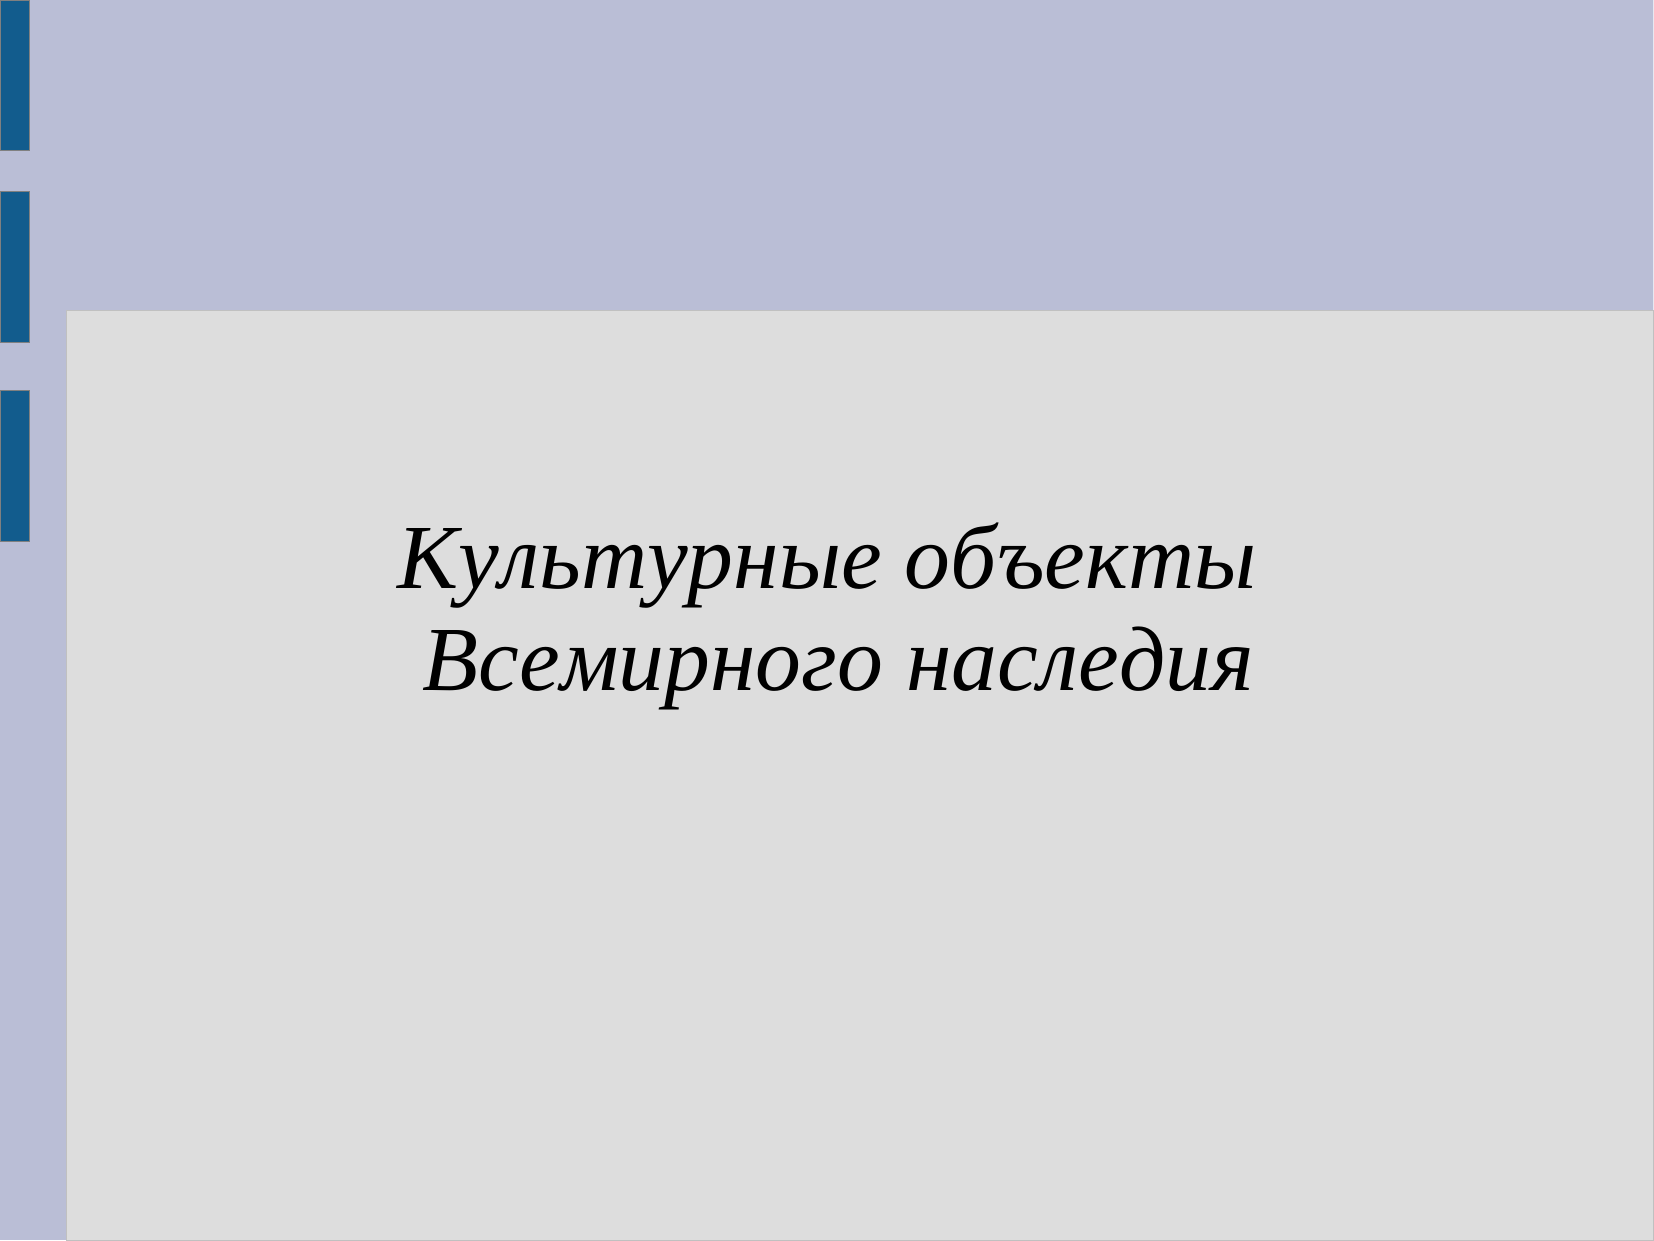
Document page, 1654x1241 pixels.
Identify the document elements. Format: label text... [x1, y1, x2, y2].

subtitle Культурные объекты Всемирного наследия [121, 91, 1534, 1127]
